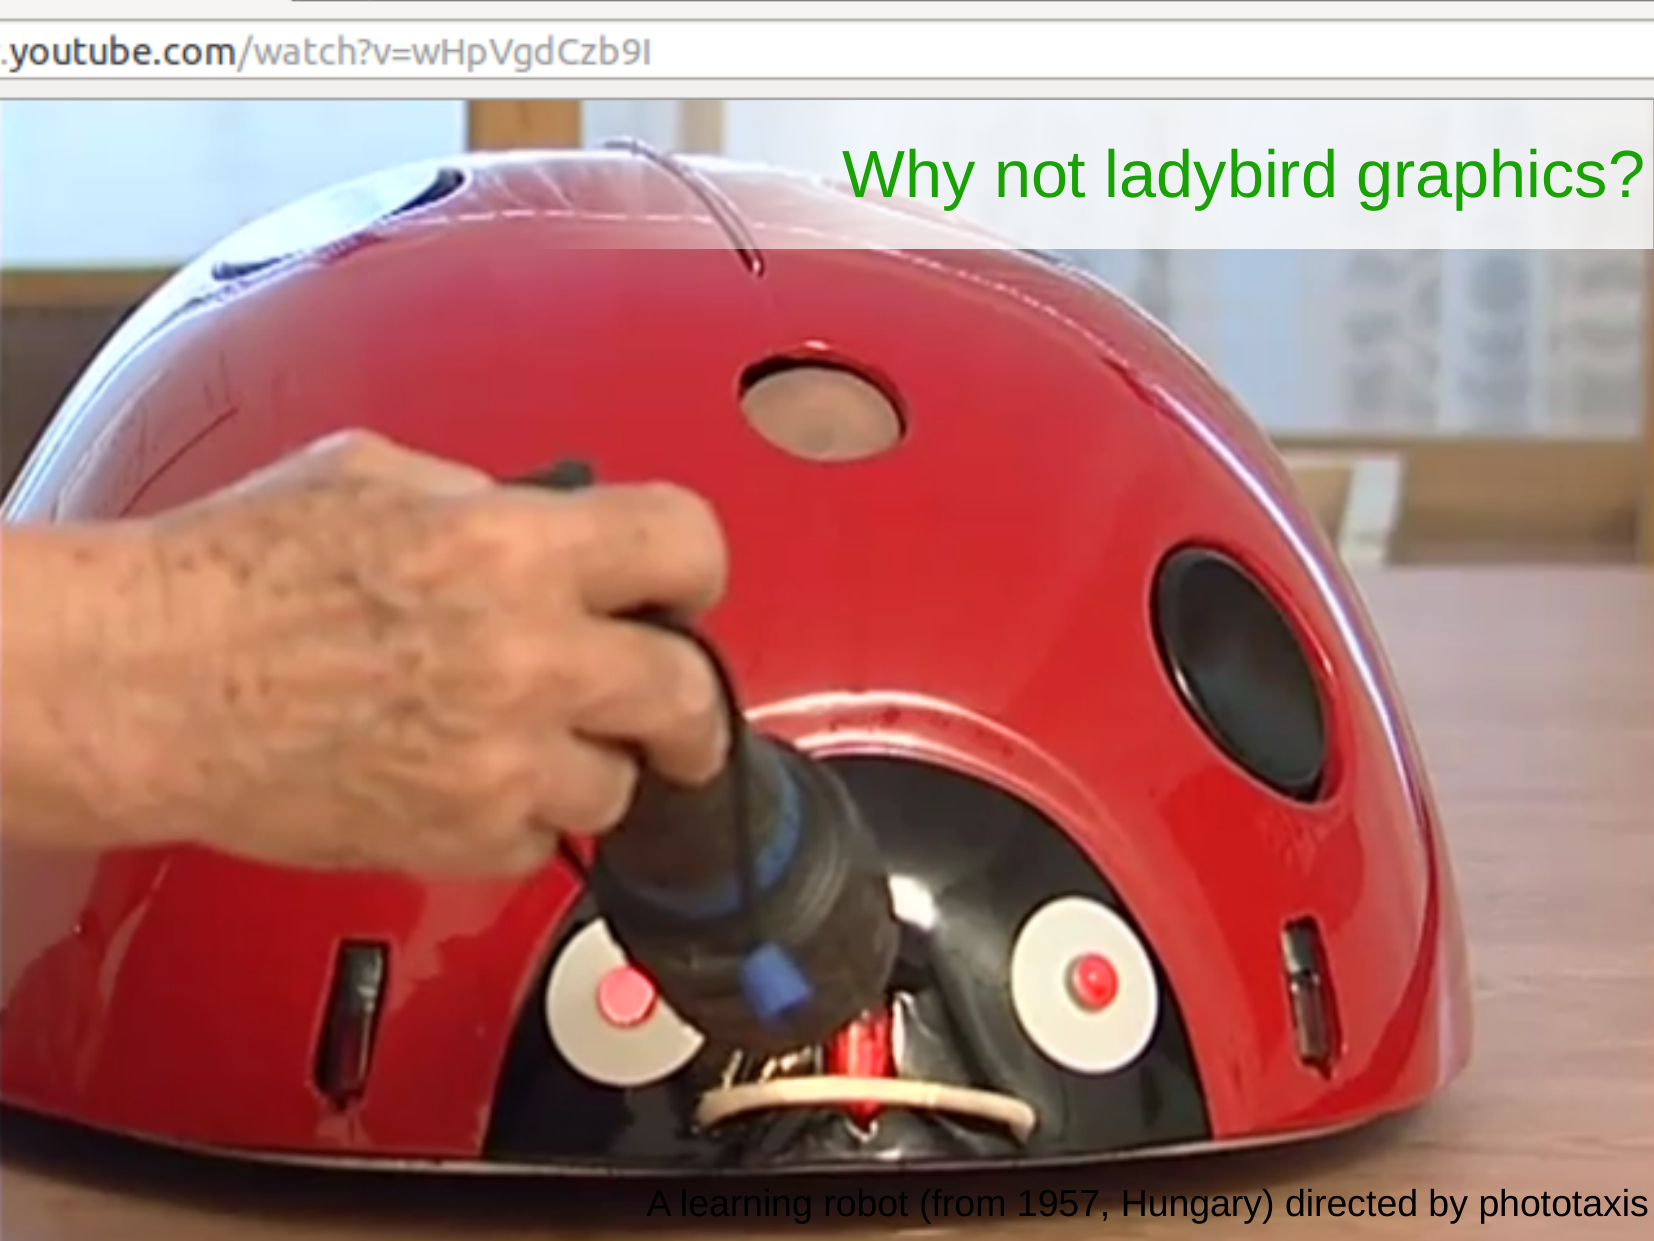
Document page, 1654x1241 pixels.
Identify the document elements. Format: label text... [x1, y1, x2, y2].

title Why not ladybird graphics? [531, 100, 1654, 249]
text_box A learning robot (from 1957, Hungary) directed by phototaxis [631, 1175, 1654, 1233]
picture [0, 0, 1654, 1241]
